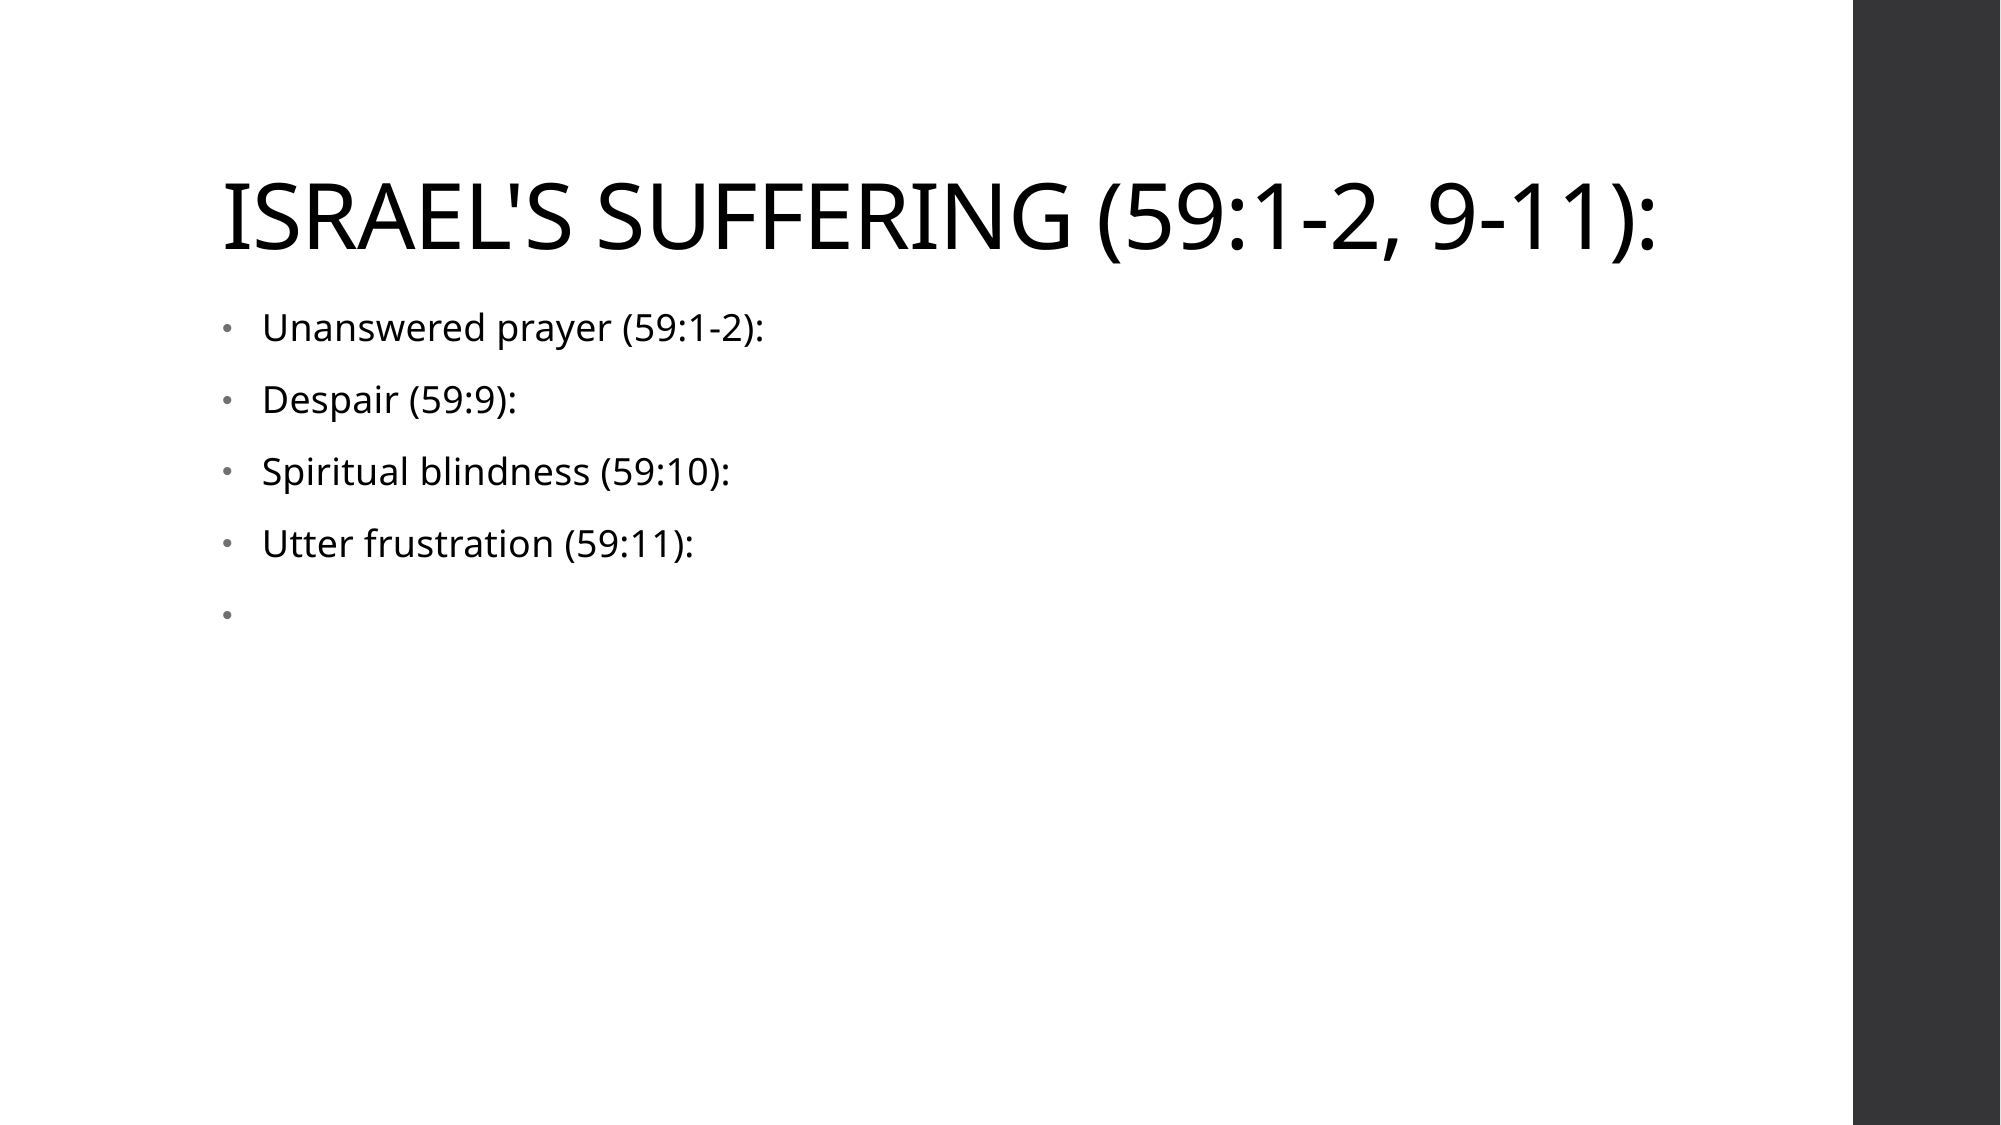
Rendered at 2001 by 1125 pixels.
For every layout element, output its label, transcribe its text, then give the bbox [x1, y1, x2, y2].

list Unanswered prayer (59:1-2): Despair (59:9): Spiritual blindness (59:10): Utter frustration (59:11): [206, 299, 1617, 1014]
title ISRAEL'S SUFFERING (59:1-2, 9-11): [206, 60, 1797, 278]
